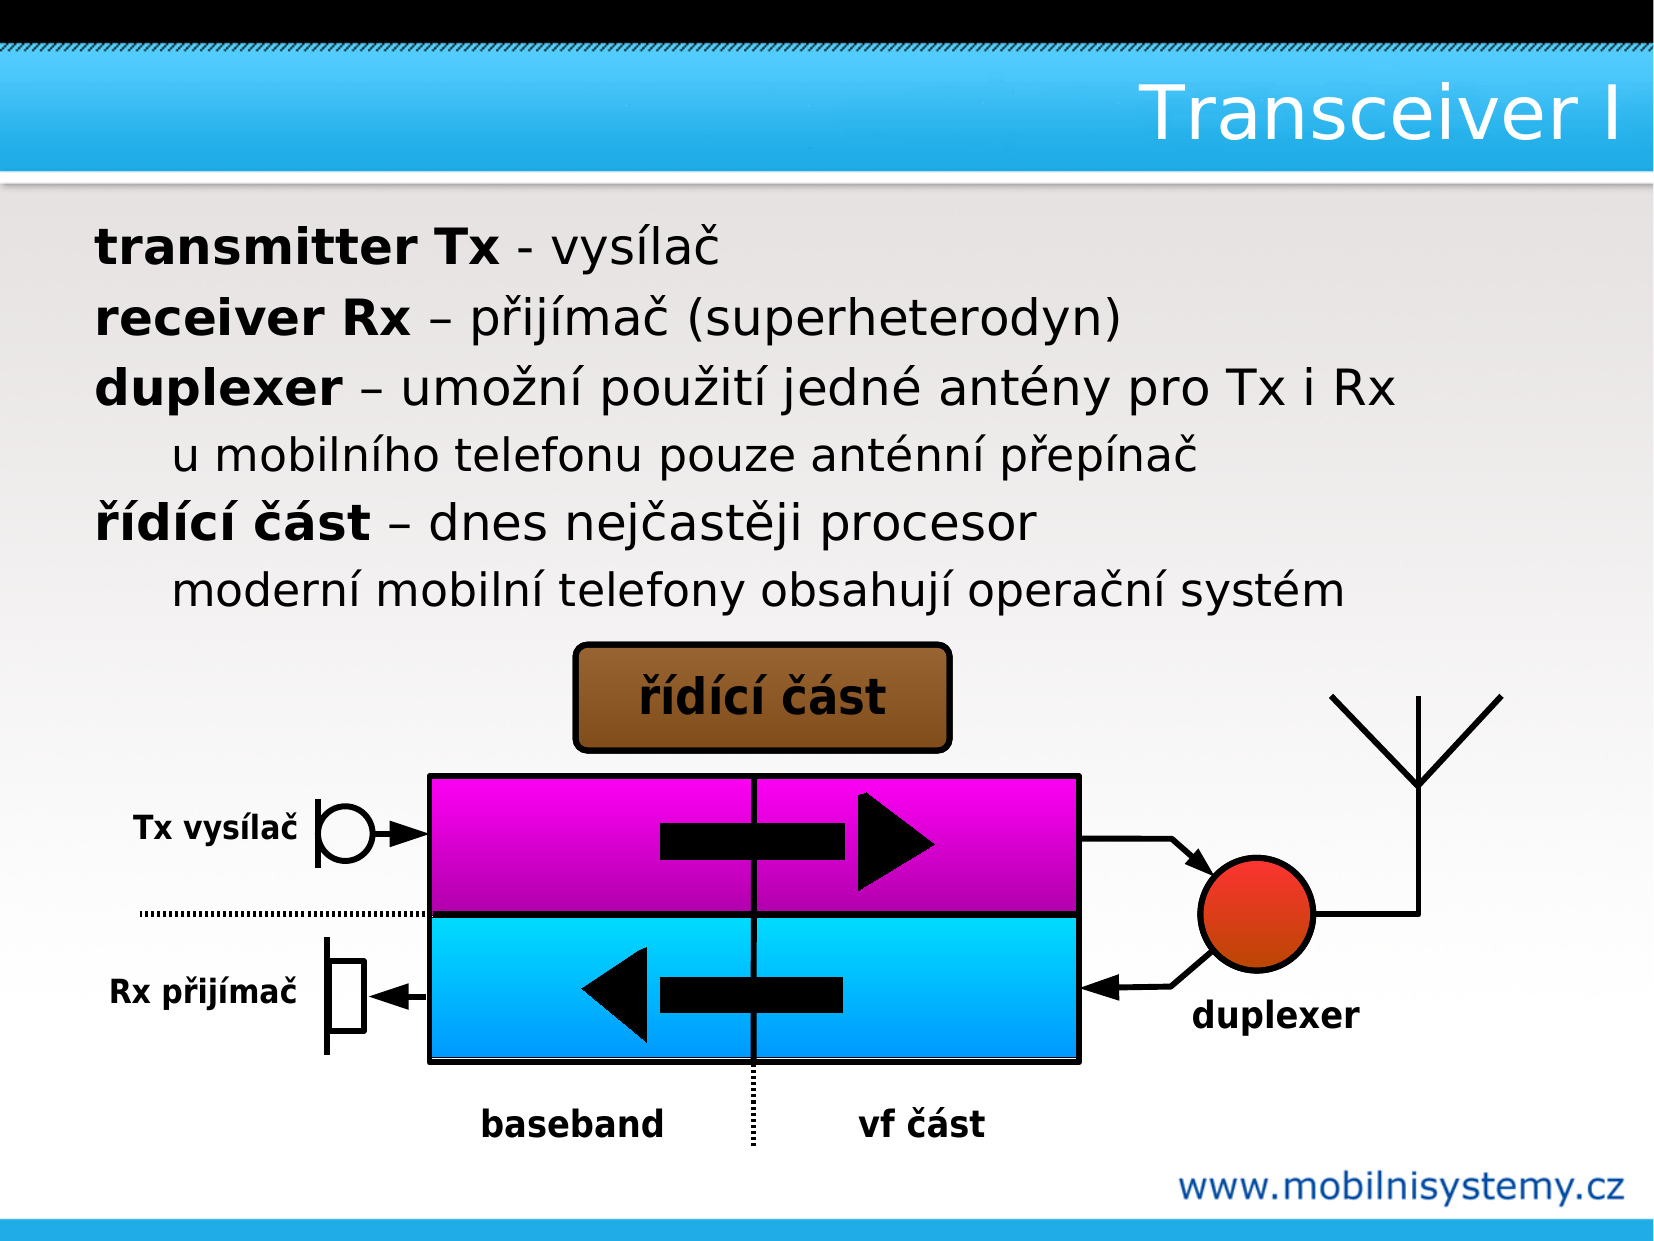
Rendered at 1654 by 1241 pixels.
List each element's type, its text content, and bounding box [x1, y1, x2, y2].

text_box baseband [465, 1095, 681, 1154]
picture [0, 0, 1654, 1241]
text_box duplexer [1176, 986, 1376, 1045]
text_box Rx přijímač [94, 965, 313, 1020]
title Transceiver I [29, 49, 1625, 178]
text_box vf část [843, 1095, 1001, 1154]
text_box řídící část [575, 644, 950, 751]
list transmitter Tx - vysílač receiver Rx – přijímač (superheterodyn) duplexer – umožní použití jedné antény pro Tx i Rx u mobilního telefonu pouze anténní přepínač řídící část – dnes nejčastěji procesor moderní mobilní telefony obsahují operační systém [76, 218, 1577, 647]
text_box Tx vysílač [118, 801, 314, 856]
text_box [432, 779, 1076, 916]
text_box [1204, 861, 1310, 967]
text_box [432, 917, 1076, 1058]
